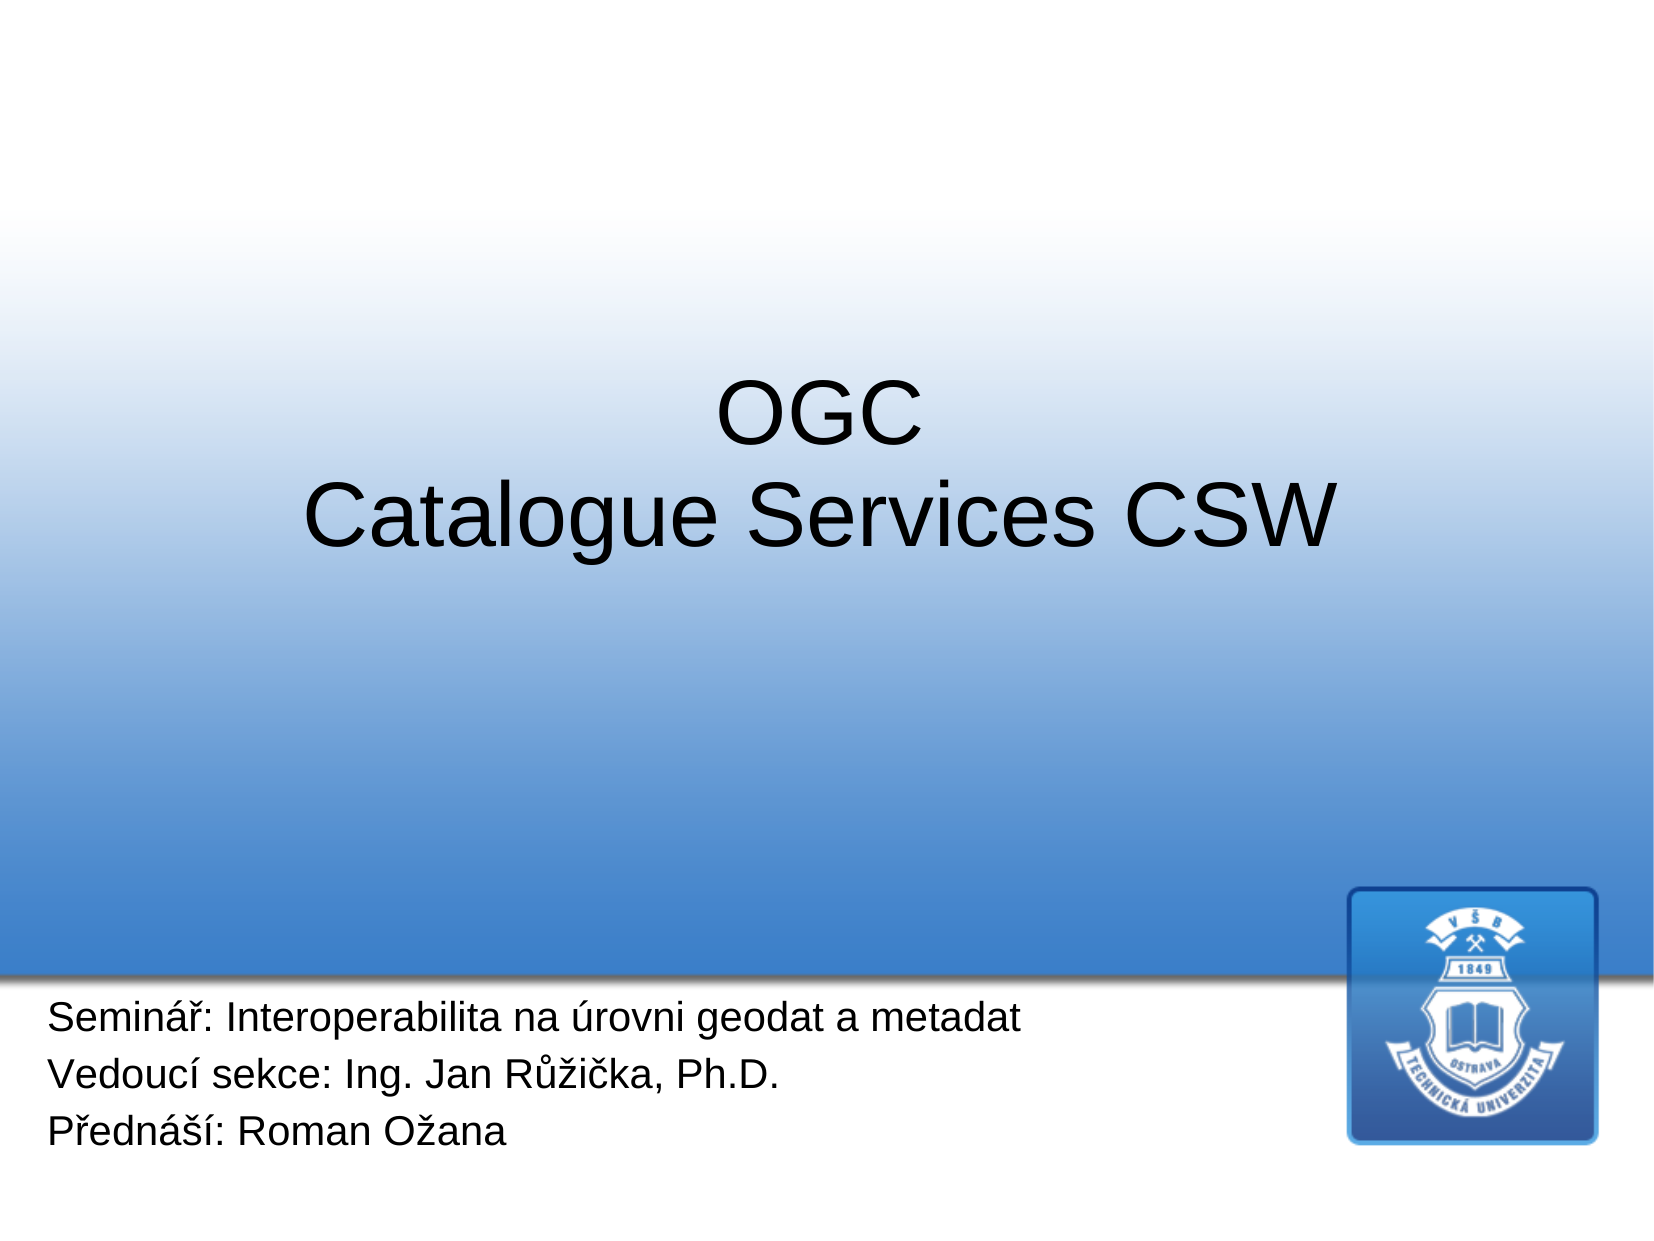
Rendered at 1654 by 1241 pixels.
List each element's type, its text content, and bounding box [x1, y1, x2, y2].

picture [0, 0, 1654, 1241]
title OGC Catalogue Services CSW [58, 87, 1583, 841]
subtitle Seminář: Interoperabilita na úrovni geodat a metadat Vedoucí sekce: Ing. Jan Růžička, Ph.D. Přednáší: Roman Ožana [32, 986, 1255, 1241]
